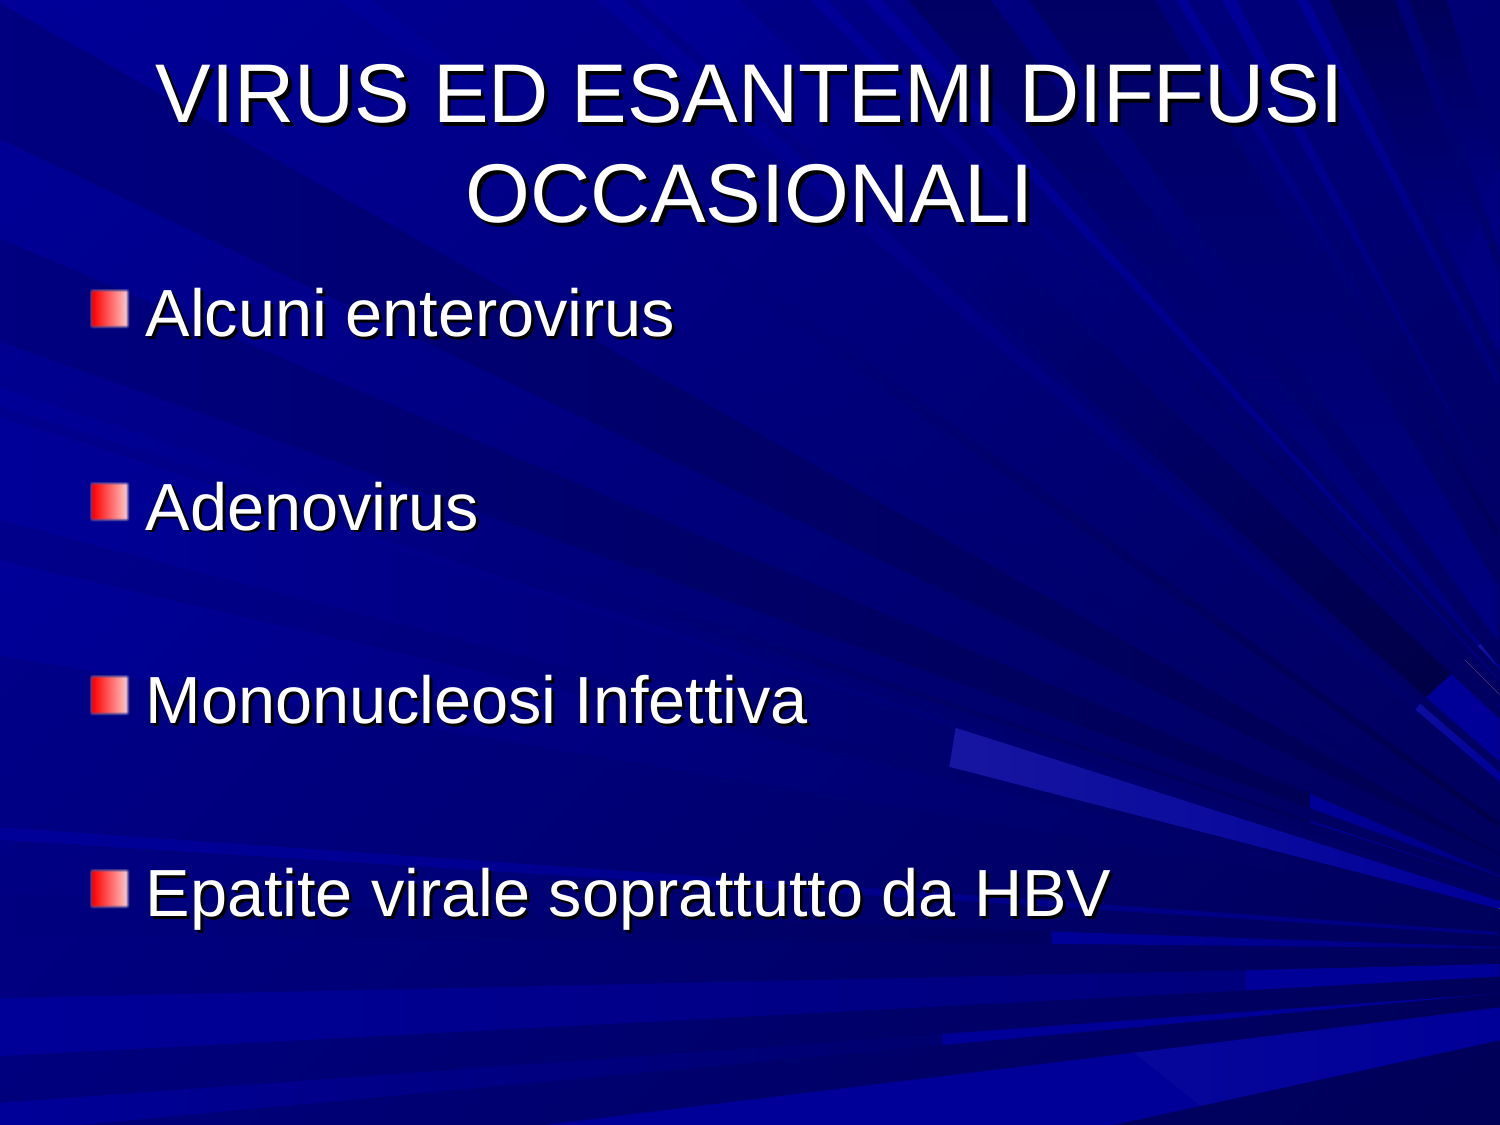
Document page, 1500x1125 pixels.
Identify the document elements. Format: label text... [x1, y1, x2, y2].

title VIRUS ED ESANTEMI DIFFUSI OCCASIONALI [75, 31, 1426, 248]
list Alcuni enterovirus Adenovirus Mononucleosi Infettiva Epatite virale soprattutto da HBV [75, 262, 1426, 1006]
